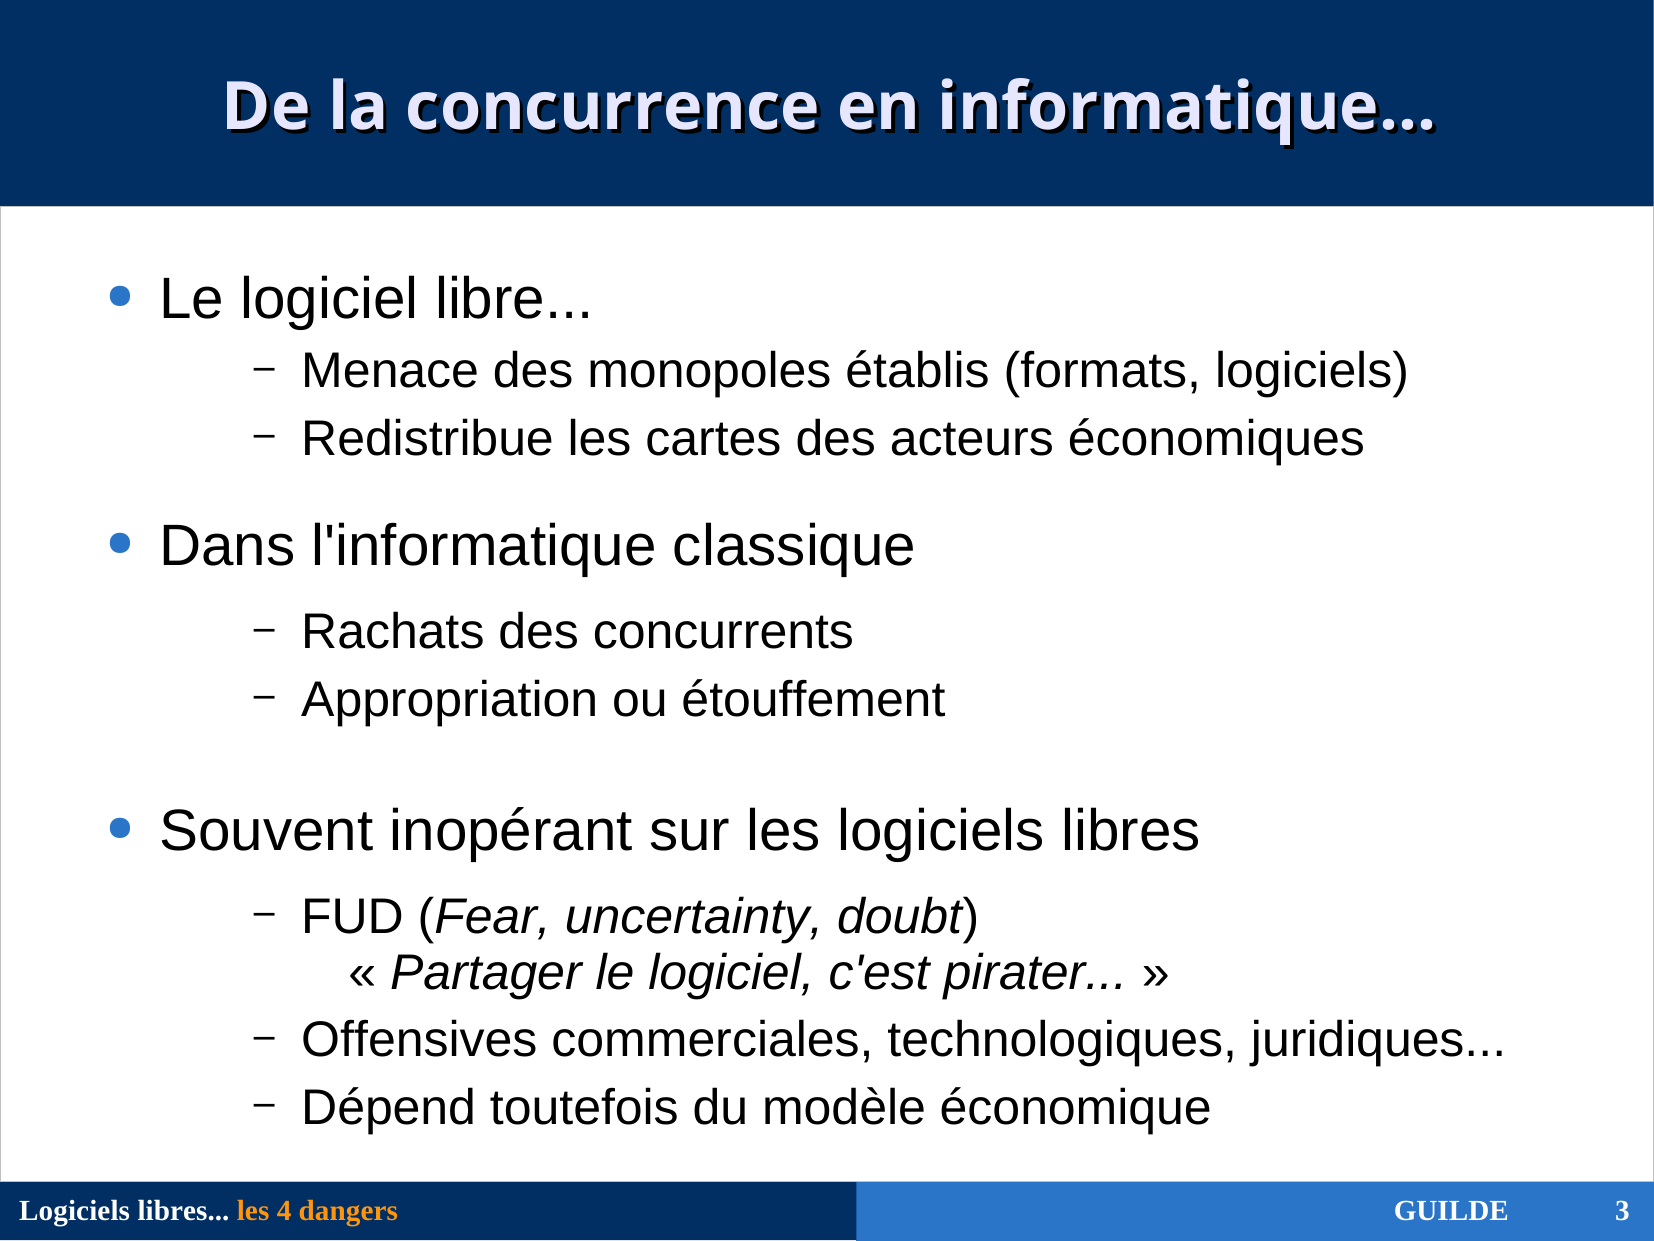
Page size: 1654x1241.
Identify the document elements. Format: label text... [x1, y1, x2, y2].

title De la concurrence en informatique... [123, 0, 1536, 208]
list Le logiciel libre... Menace des monopoles établis (formats, logiciels) Redistribue les cartes des acteurs économiques Dans l'informatique classique Rachats des concurrents Appropriation ou étouffement Souvent inopérant sur les logiciels libres FUD (Fear, uncertainty, doubt) « Partager le logiciel, c'est pirater... » Offensives commerciales, technologiques, juridiques... Dépend toutefois du modèle économique [88, 265, 1565, 1135]
